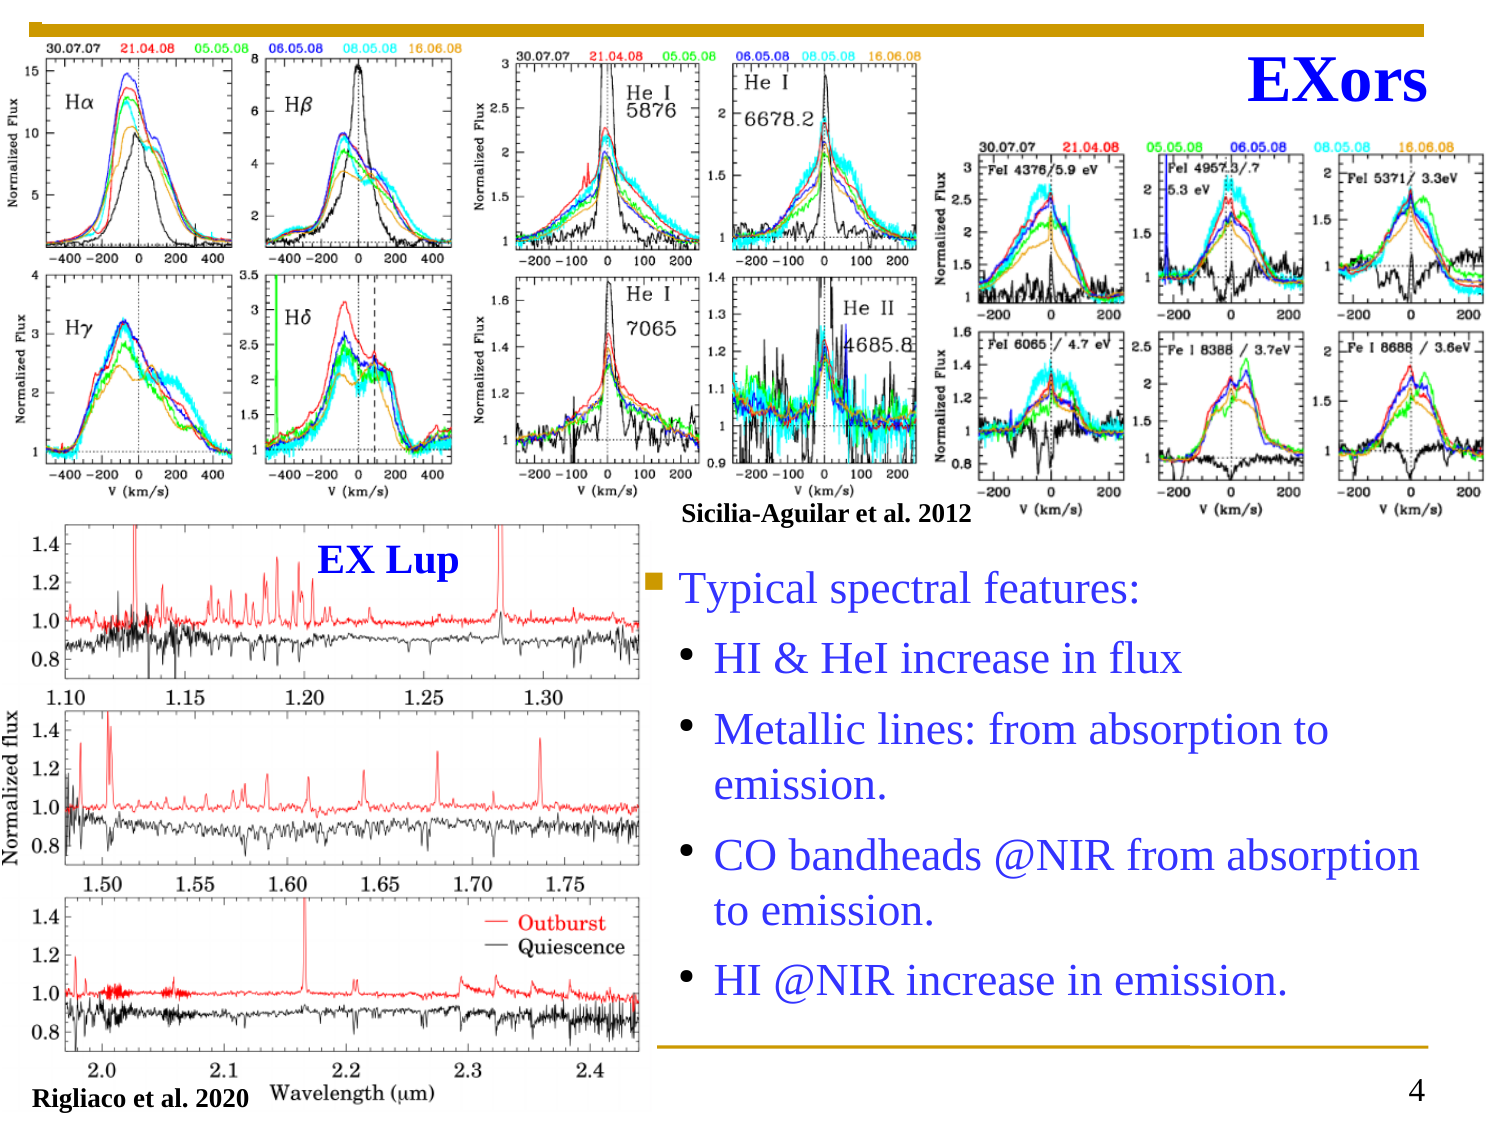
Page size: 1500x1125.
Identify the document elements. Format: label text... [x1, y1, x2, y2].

text_box EXors [167, 27, 1444, 144]
text_box Typical spectral features: HI & HeI increase in flux Metallic lines: from absorption to emission. CO bandheads @NIR from absorption to emission. HI @NIR increase in emission. [628, 408, 1483, 1084]
picture [928, 138, 1490, 519]
text_box EX Lup [293, 524, 484, 621]
picture [2, 38, 926, 503]
text_box <number> [1092, 1084, 1441, 1116]
picture [2, 521, 657, 1117]
text_box Rigliaco et al. 2020 [17, 1073, 270, 1116]
